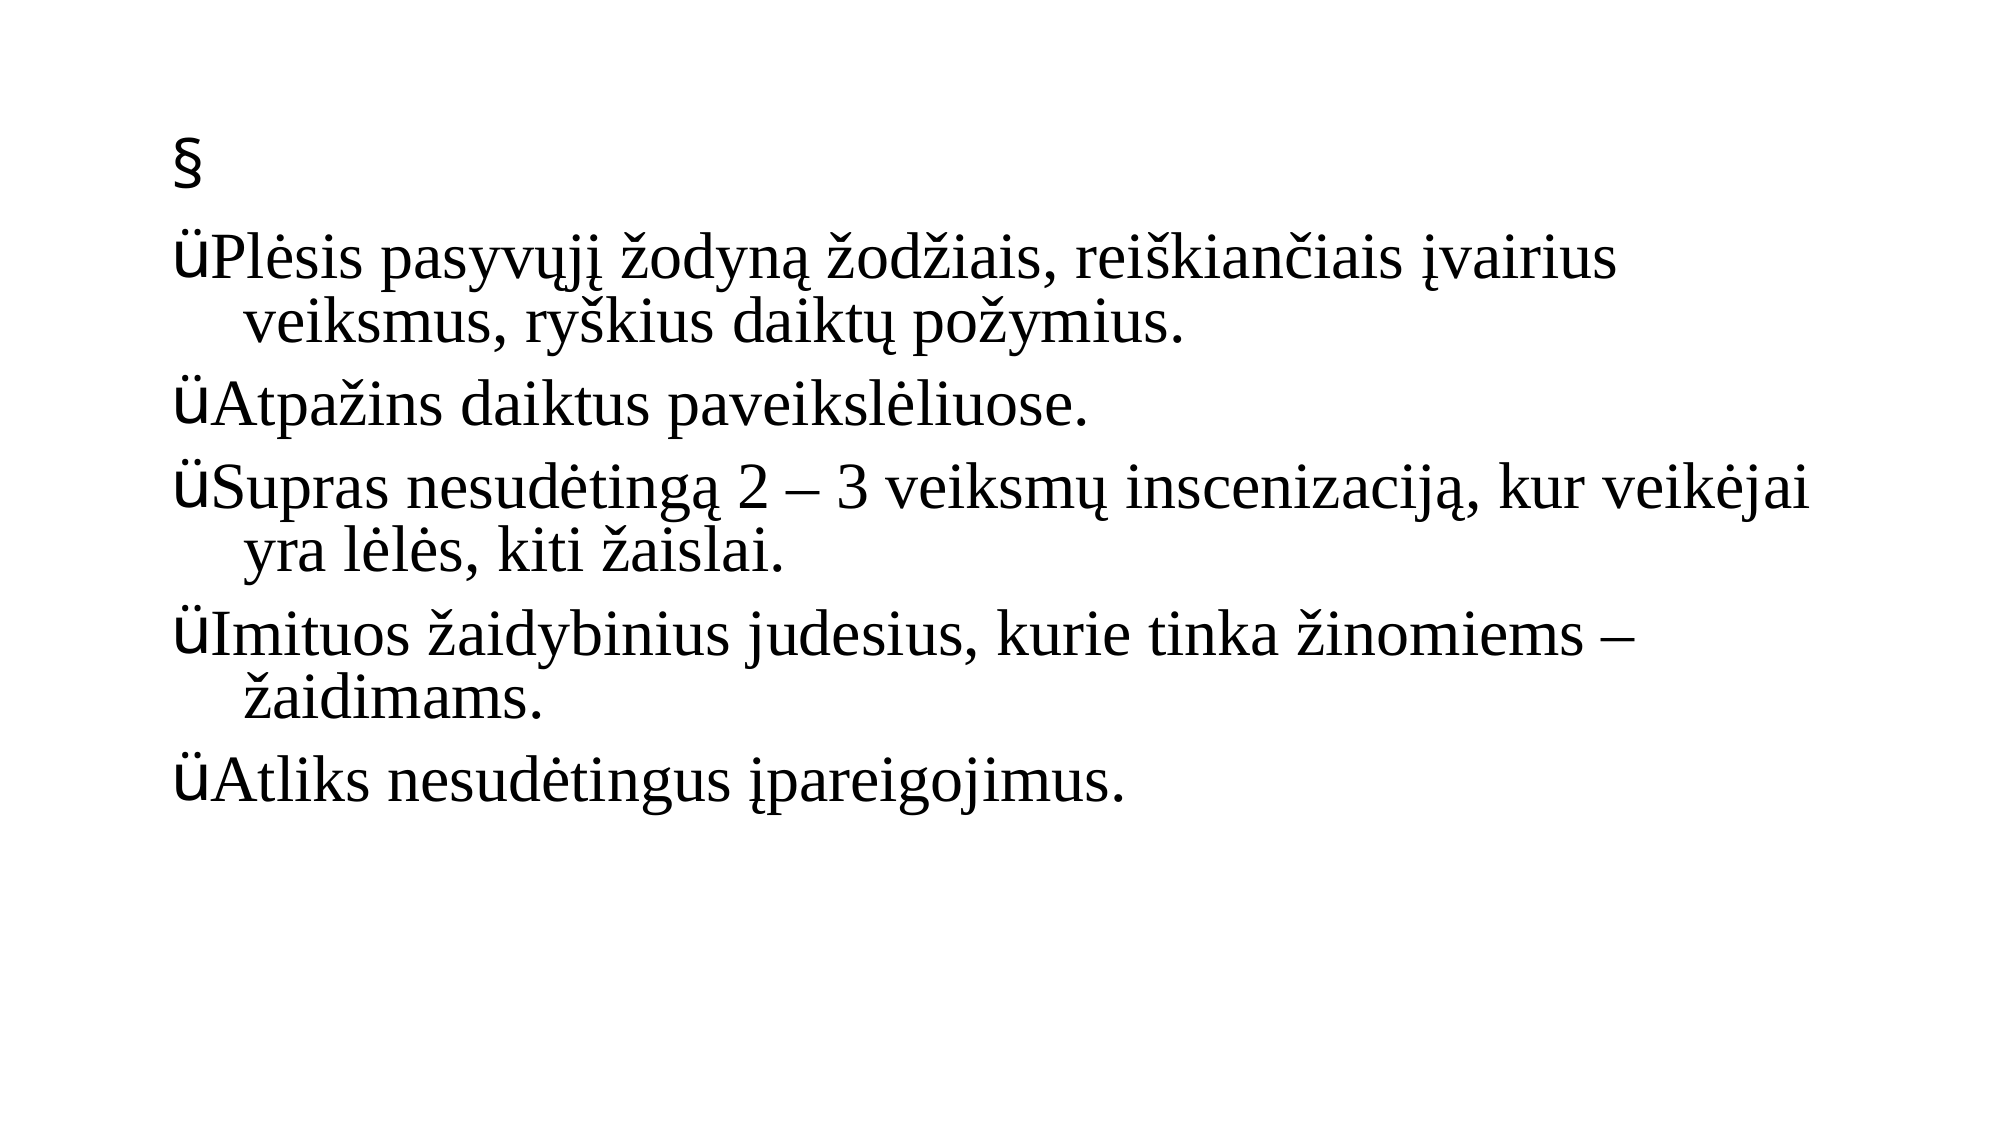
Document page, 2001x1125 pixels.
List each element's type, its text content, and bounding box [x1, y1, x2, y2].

list Plėsis pasyvųjį žodyną žodžiais, reiškiančiais įvairius veiksmus, ryškius daiktų požymius. Atpažins daiktus paveikslėliuose. Supras nesudėtingą 2 – 3 veiksmų inscenizaciją, kur veikėjai yra lėlės, kiti žaislai. Imituos žaidybinius judesius, kurie tinka žinomiems –žaidimams. Atliks nesudėtingus įpareigojimus. [156, 110, 1882, 825]
